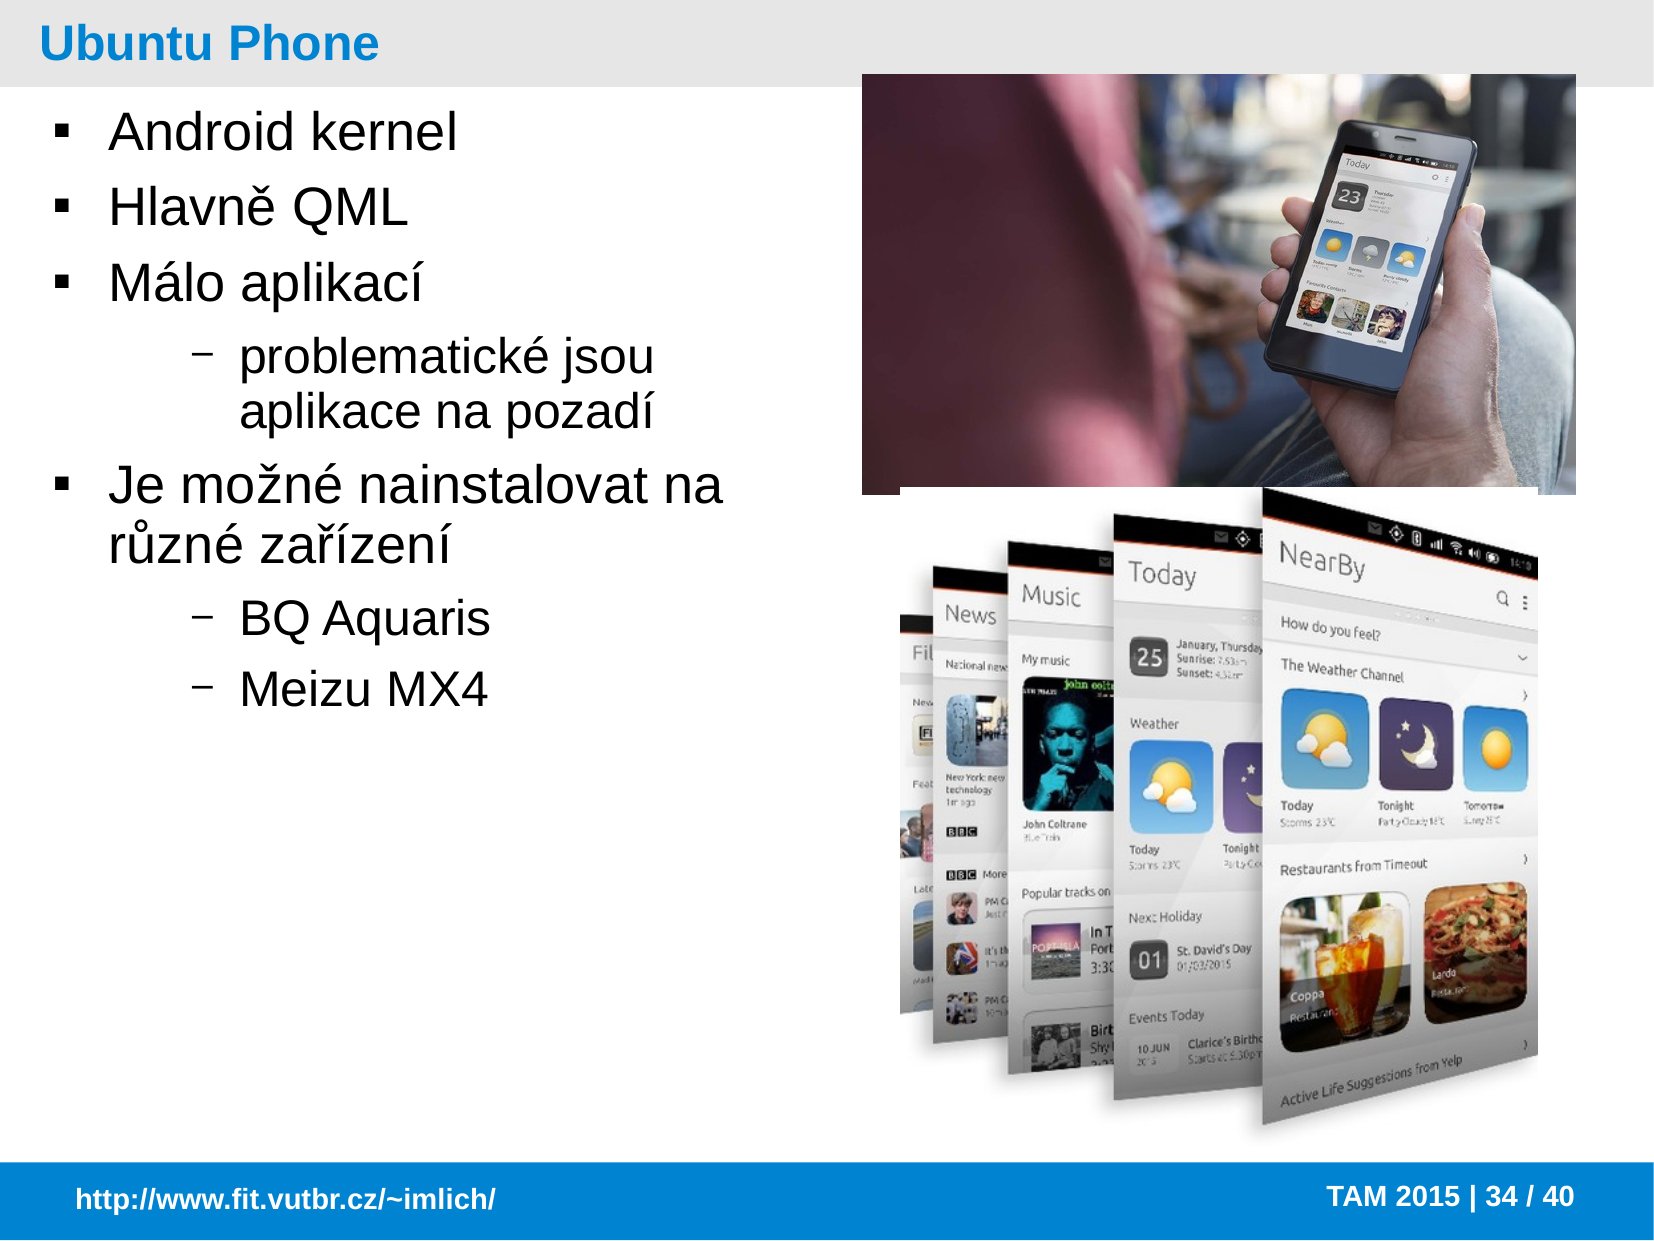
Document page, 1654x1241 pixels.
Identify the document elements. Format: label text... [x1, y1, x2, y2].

picture [862, 74, 1576, 1152]
title Ubuntu Phone [39, 5, 1615, 81]
list Android kernel Hlavně QML Málo aplikací problematické jsou aplikace na pozadí Je možné nainstalovat na různé zařízení BQ Aquaris Meizu MX4 [37, 101, 807, 1126]
